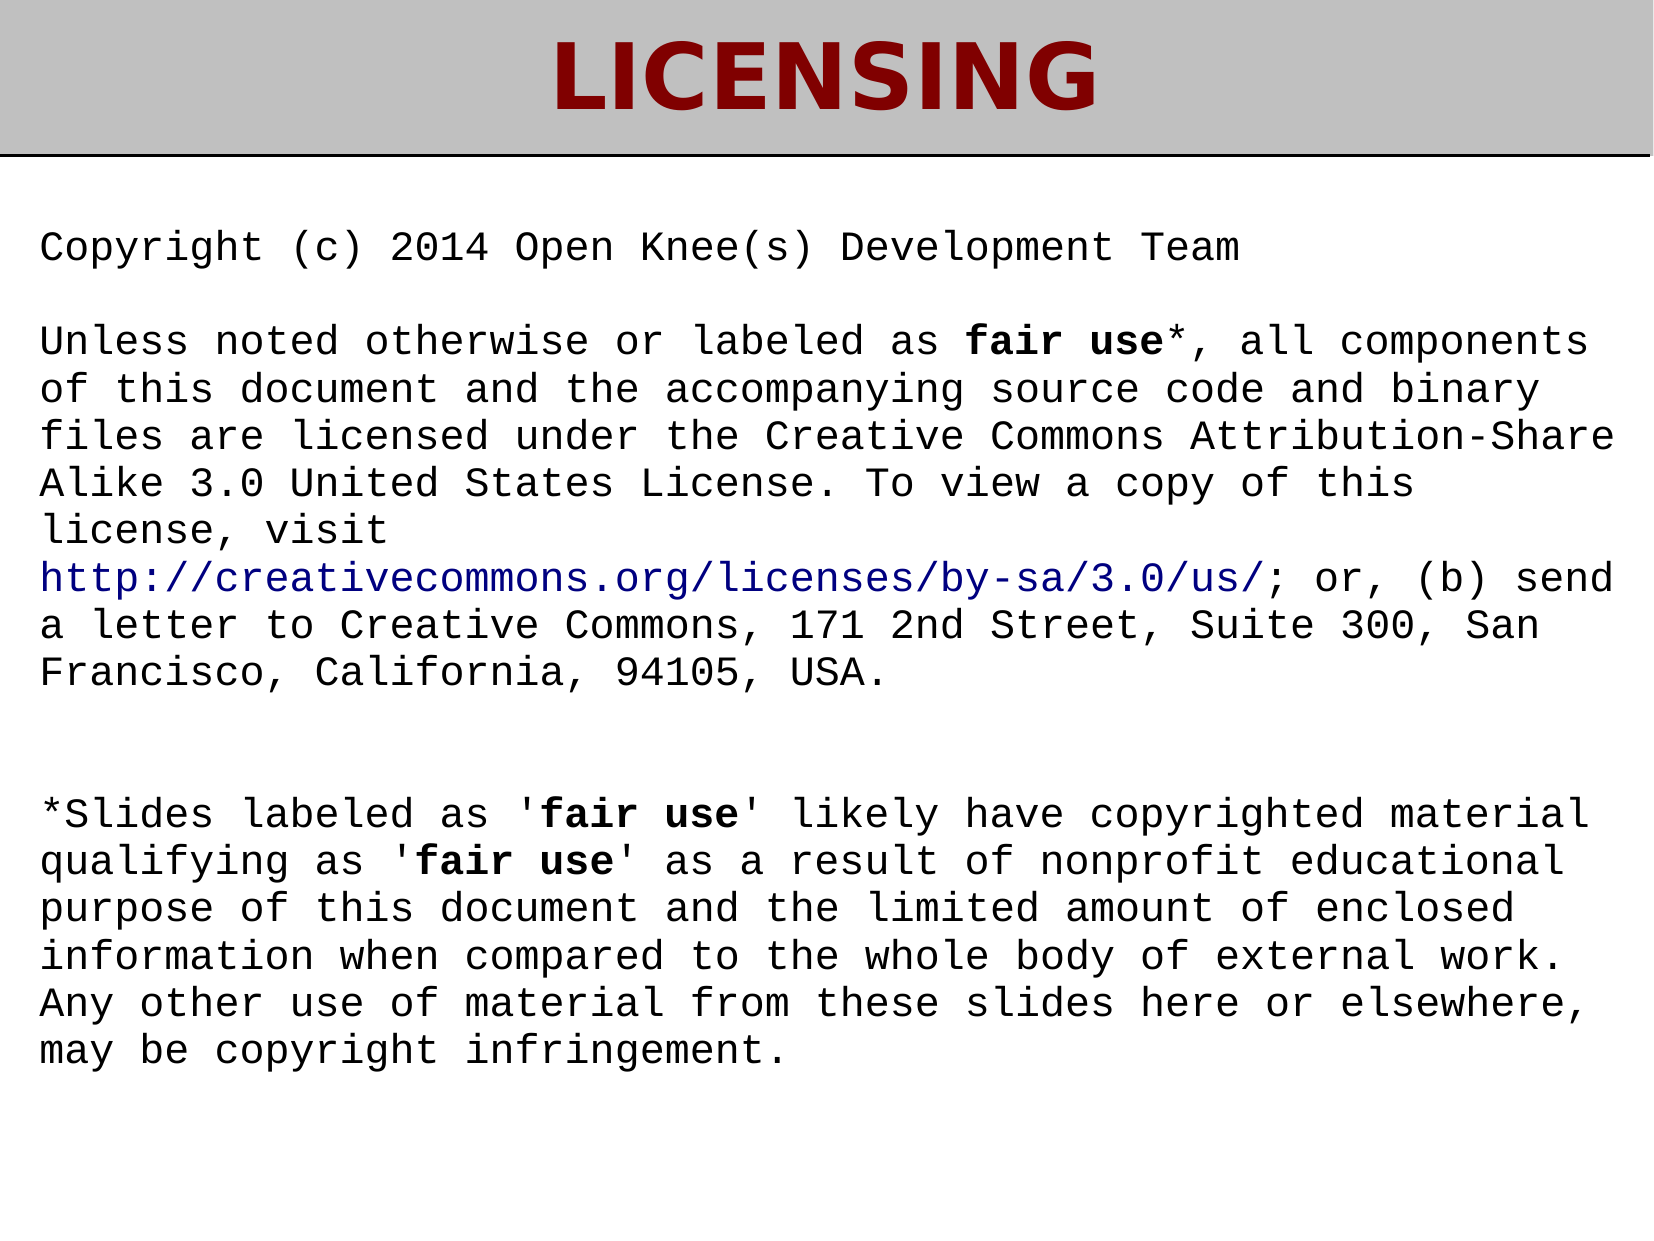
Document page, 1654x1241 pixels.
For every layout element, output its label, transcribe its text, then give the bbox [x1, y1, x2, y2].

text_box Copyright (c) 2014 Open Knee(s) Development Team Unless noted otherwise or labeled as fair use*, all components of this document and the accompanying source code and binary files are licensed under the Creative Commons Attribution-Share Alike 3.0 United States License. To view a copy of this license, visit http://creativecommons.org/licenses/by-sa/3.0/us/; or, (b) send a letter to Creative Commons, 171 2nd Street, Suite 300, San Francisco, California, 94105, USA. *Slides labeled as 'fair use' likely have copyrighted material qualifying as 'fair use' as a result of nonprofit educational purpose of this document and the limited amount of enclosed information when compared to the whole body of external work. Any other use of material from these slides here or elsewhere, may be copyright infringement. [39, 225, 1615, 1134]
text_box [0, 0, 1654, 156]
text_box LICENSING [0, 24, 1651, 132]
